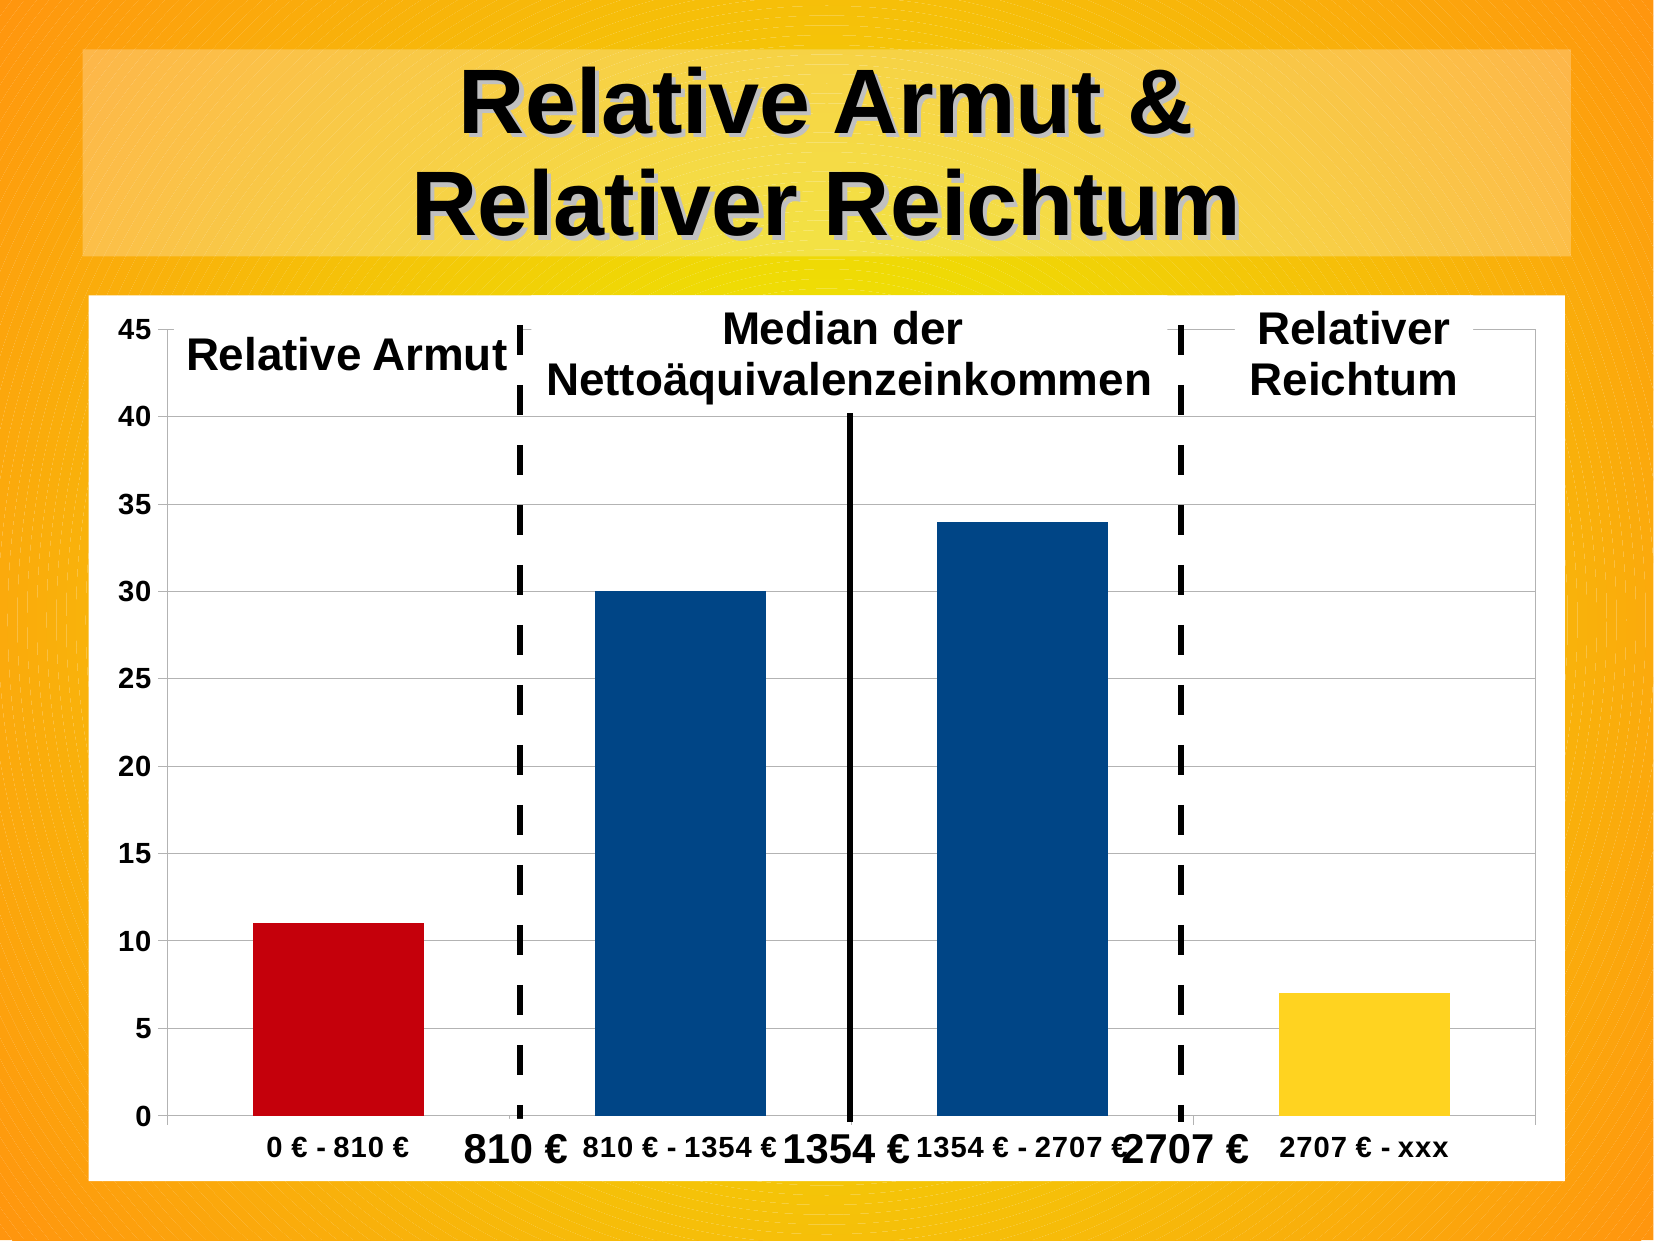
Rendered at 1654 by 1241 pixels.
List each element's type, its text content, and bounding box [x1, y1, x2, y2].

text_box Median der Nettoäquivalenzeinkommen [531, 295, 1168, 413]
text_box 810 € [448, 1118, 583, 1181]
text_box 2707 € [1106, 1118, 1265, 1181]
chart [88, 295, 1565, 1182]
title Relative Armut & Relativer Reichtum [82, 49, 1571, 257]
text_box Relativer Reichtum [1234, 295, 1474, 413]
text_box 1354 € [767, 1118, 926, 1181]
text_box Relative Armut [171, 321, 523, 388]
